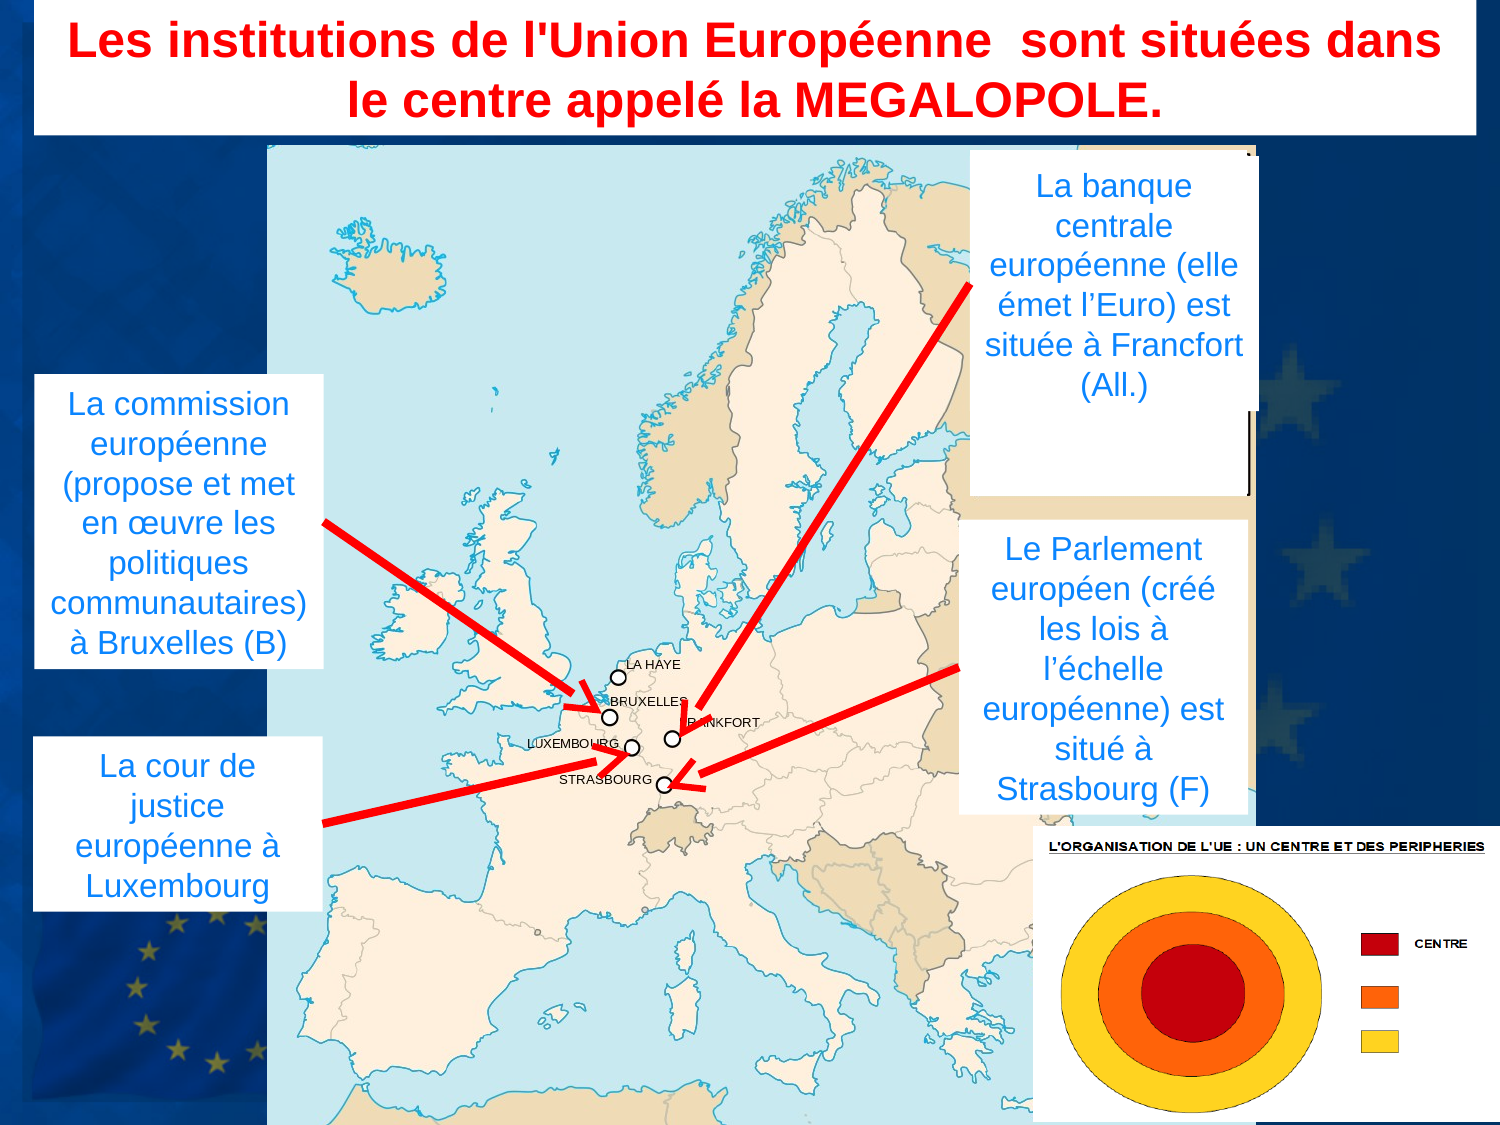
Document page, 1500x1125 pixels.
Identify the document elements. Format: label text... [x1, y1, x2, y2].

text_box La commission européenne (propose et met en œuvre les politiques communautaires) à Bruxelles (B) [34, 374, 324, 670]
text_box [267, 145, 1256, 1125]
text_box La banque centrale européenne (elle émet l’Euro) est située à Francfort (All.) [969, 156, 1259, 412]
text_box Les institutions de l'Union Européenne sont situées dans le centre appelé la MEGALOPOLE. [34, 0, 1477, 136]
picture [0, 0, 1500, 1125]
text_box La cour de justice européenne à Luxembourg [33, 736, 323, 912]
text_box Le Parlement européen (créé les lois à l’échelle européenne) est situé à Strasbourg (F) [959, 519, 1249, 815]
